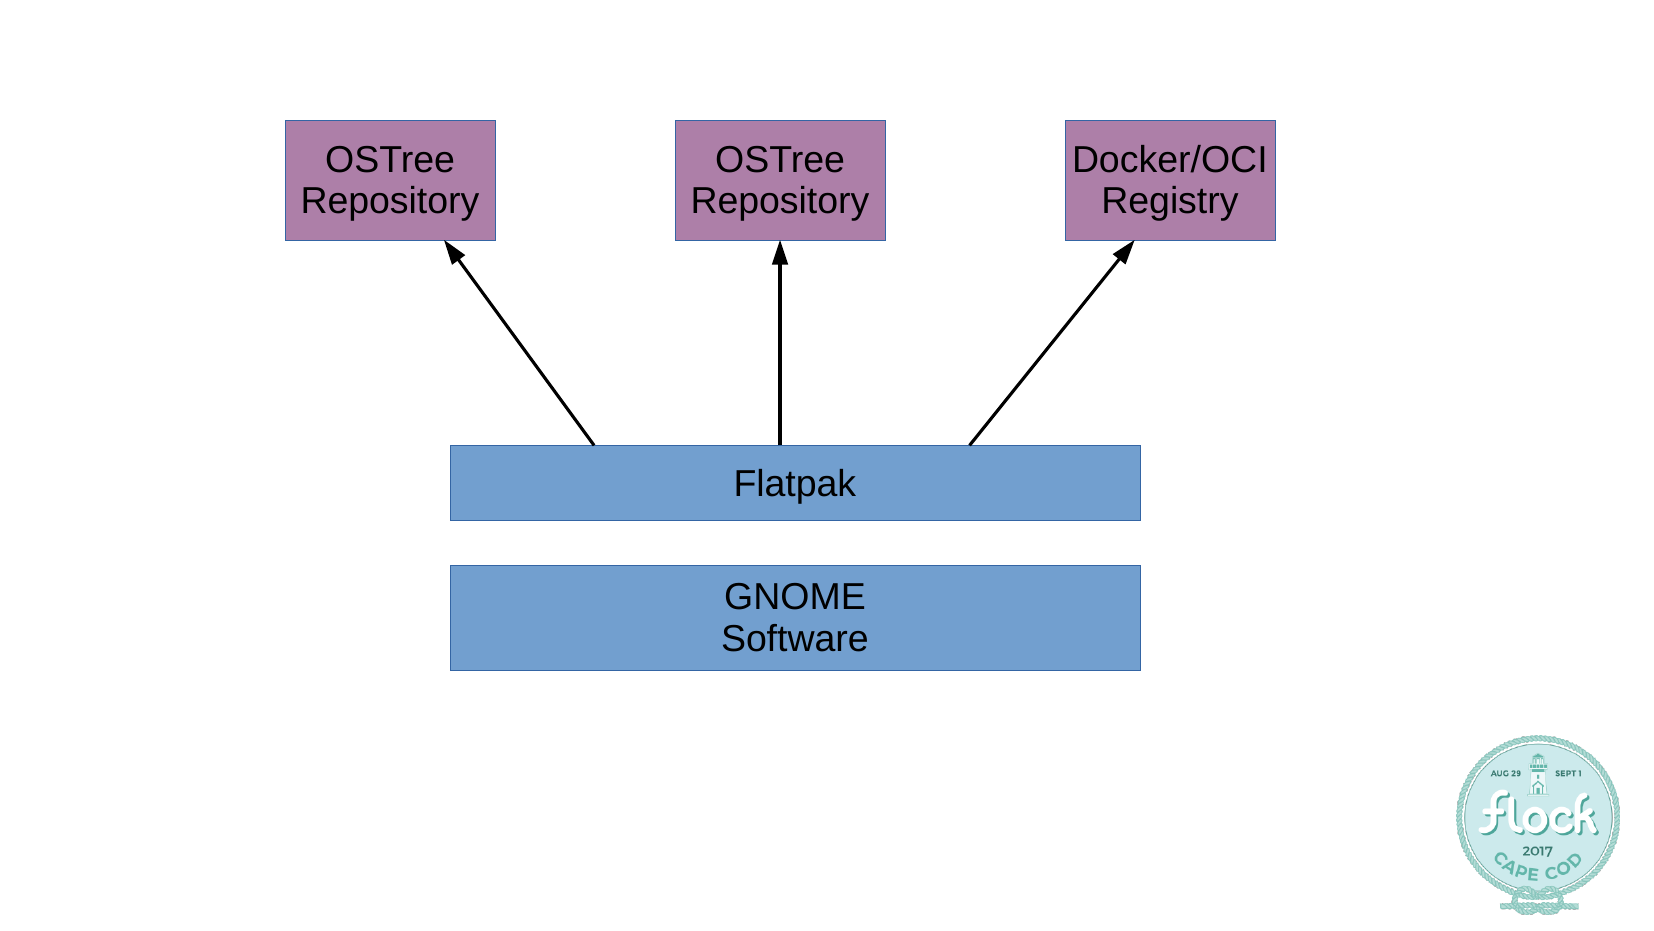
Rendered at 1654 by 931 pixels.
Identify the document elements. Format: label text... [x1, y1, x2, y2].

text_box Docker/OCI Registry [1065, 120, 1276, 241]
text_box OSTree Repository [675, 120, 886, 241]
text_box GNOME Software [450, 565, 1141, 671]
text_box Flatpak [450, 445, 1141, 521]
picture [1456, 735, 1620, 915]
text_box OSTree Repository [285, 120, 496, 241]
